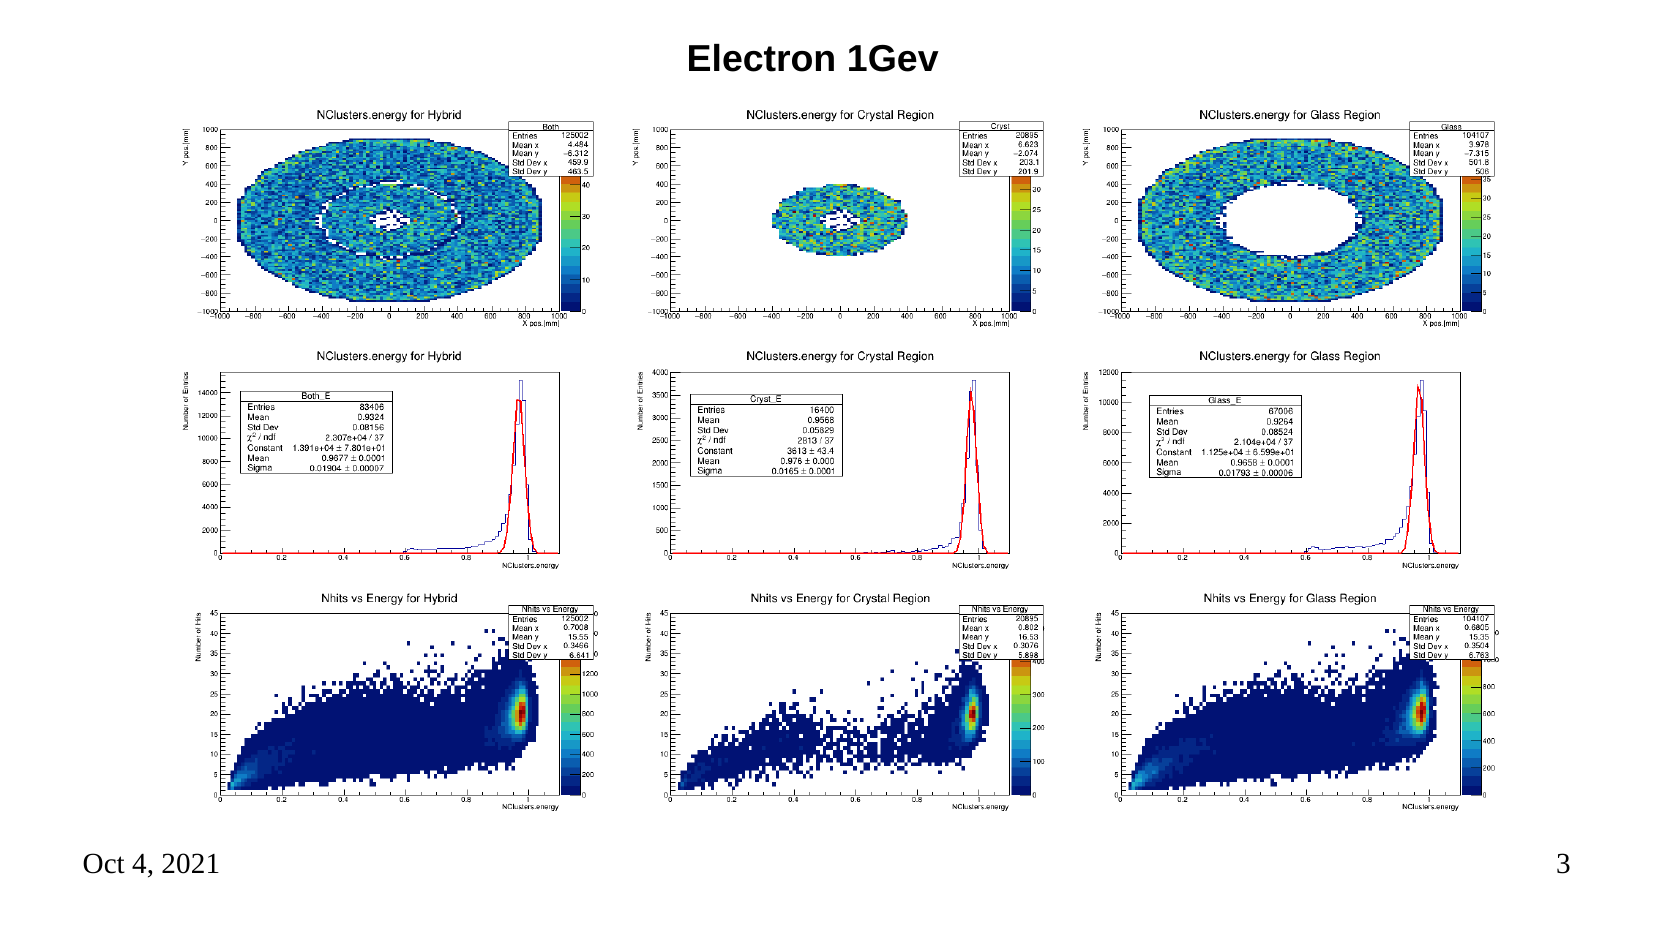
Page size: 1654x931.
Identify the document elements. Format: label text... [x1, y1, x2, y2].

picture [165, 100, 1516, 826]
text_box Electron 1Gev [630, 30, 1081, 87]
